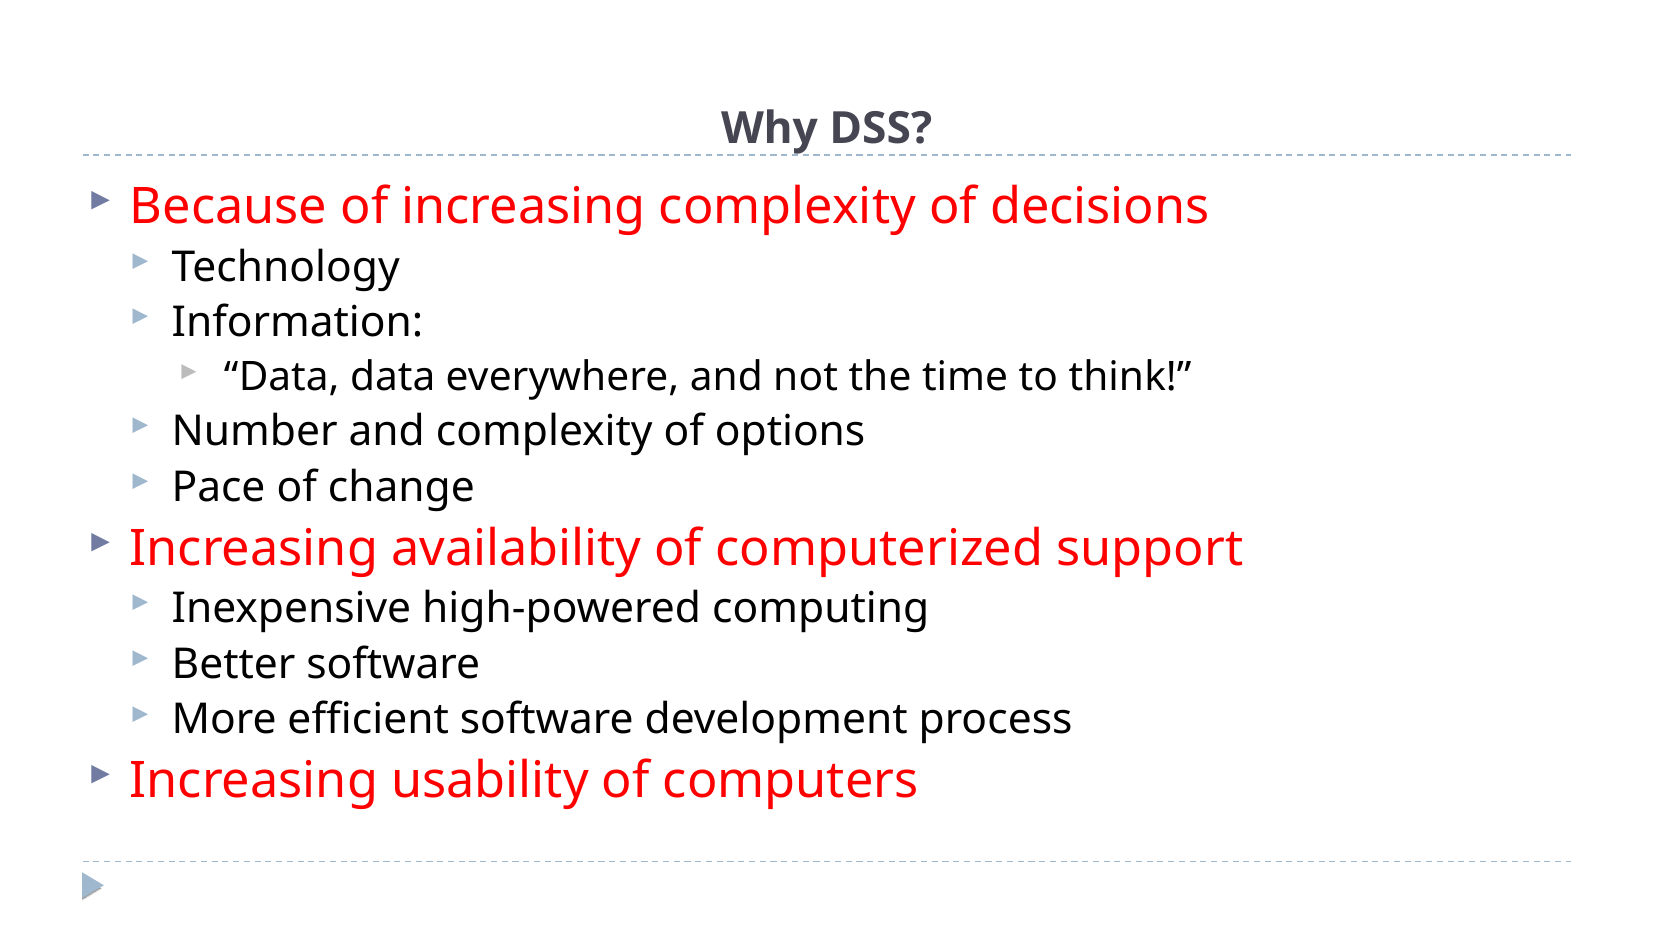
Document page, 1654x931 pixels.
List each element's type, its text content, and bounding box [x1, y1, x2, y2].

list Because of increasing complexity of decisions Technology Information: “Data, data everywhere, and not the time to think!” Number and complexity of options Pace of change Increasing availability of computerized support Inexpensive high-powered computing Better software More efficient software development process Increasing usability of computers [73, 172, 1569, 817]
title Why DSS? [78, 91, 1575, 161]
